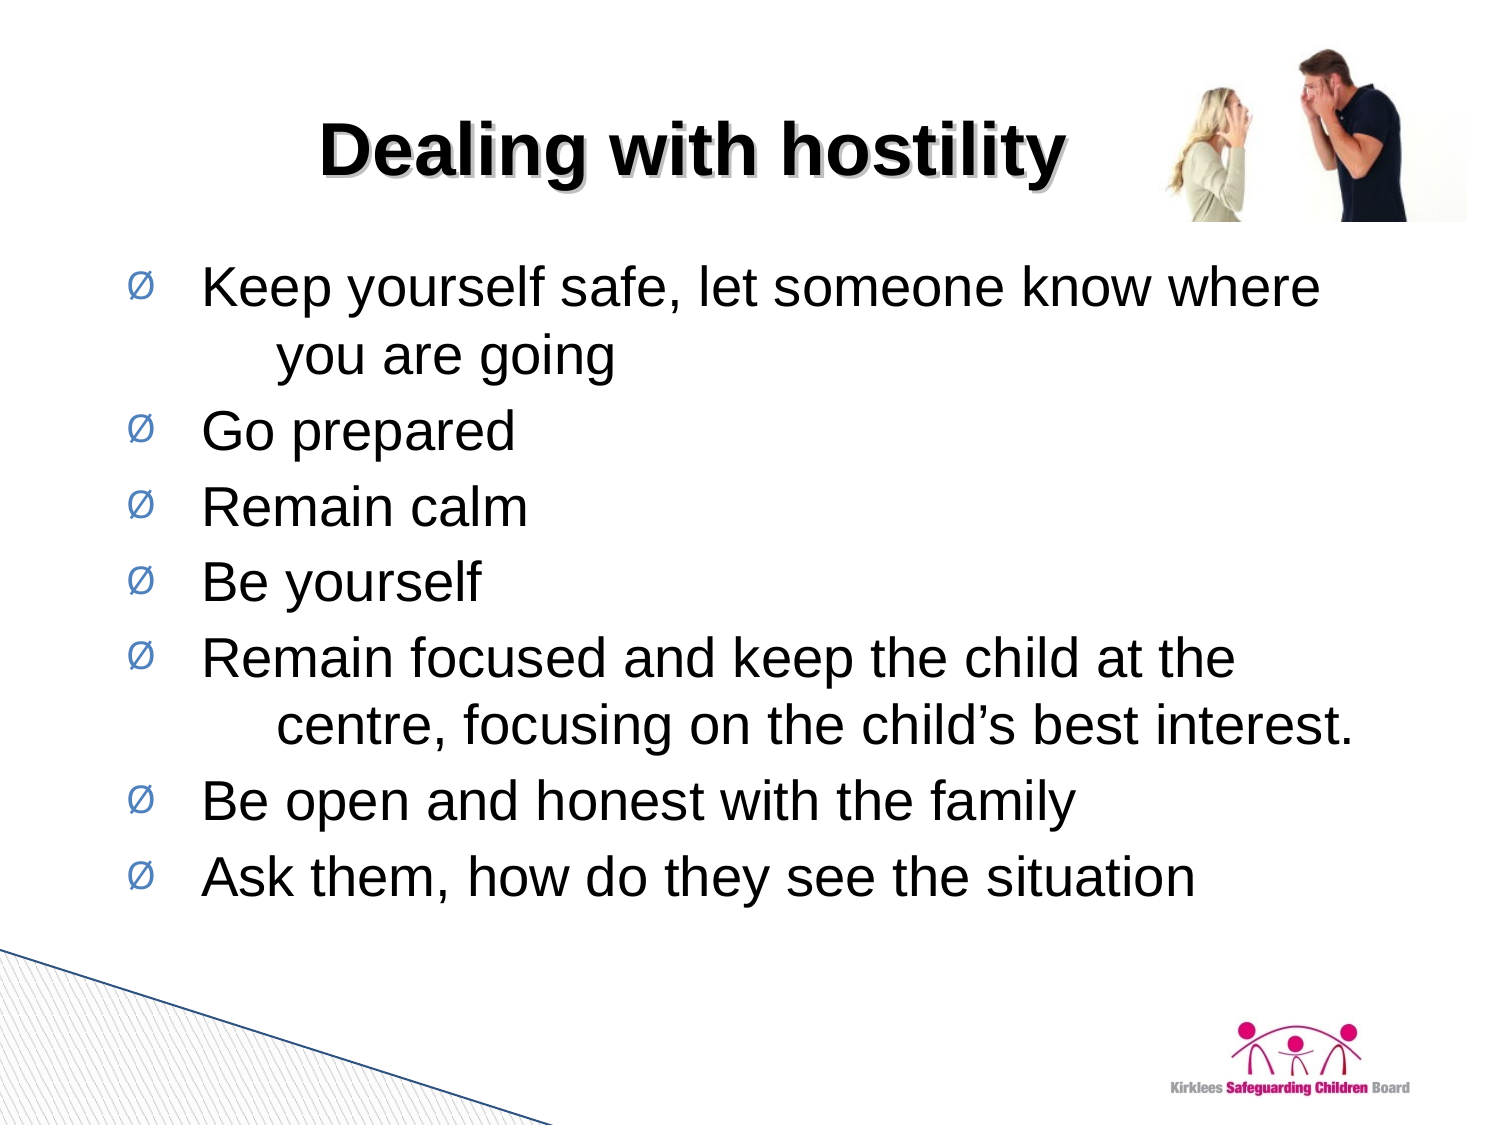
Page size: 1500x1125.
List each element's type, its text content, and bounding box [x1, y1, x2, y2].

picture [1130, 23, 1467, 222]
title Dealing with hostility [75, 45, 1426, 233]
list Keep yourself safe, let someone know where you are going Go prepared Remain calm Be yourself Remain focused and keep the child at the centre, focusing on the child’s best interest. Be open and honest with the family Ask them, how do they see the situation [75, 243, 1426, 986]
